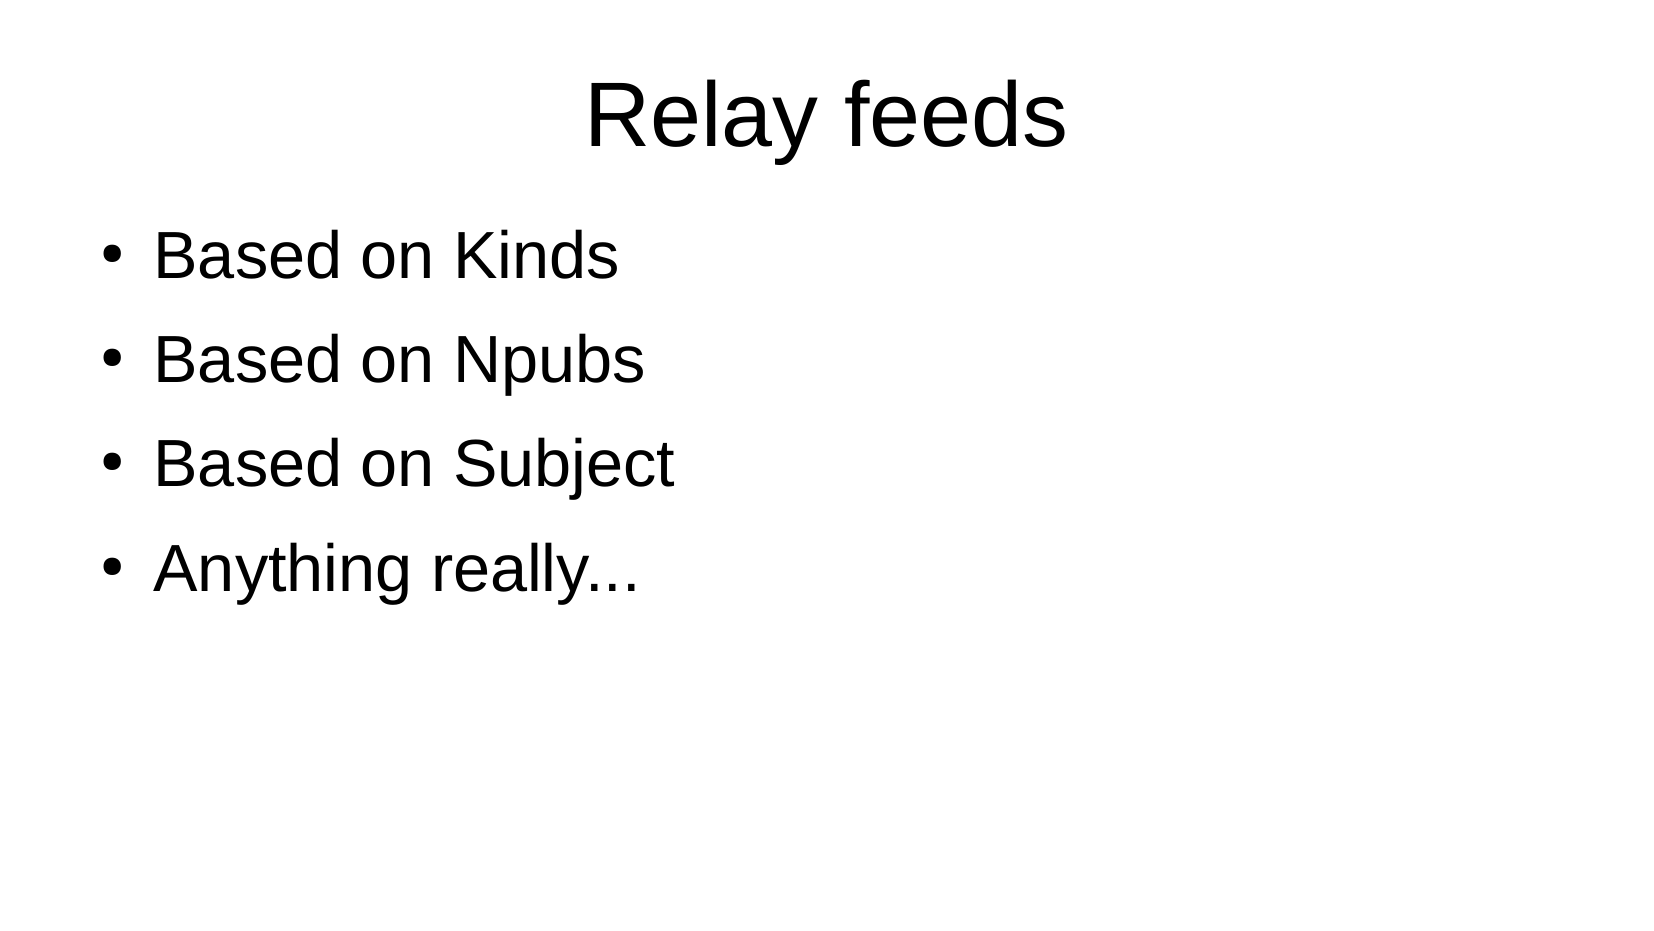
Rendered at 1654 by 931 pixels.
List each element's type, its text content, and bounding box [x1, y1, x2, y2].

list Based on Kinds Based on Npubs Based on Subject Anything really... [82, 217, 1571, 758]
title Relay feeds [82, 37, 1571, 193]
